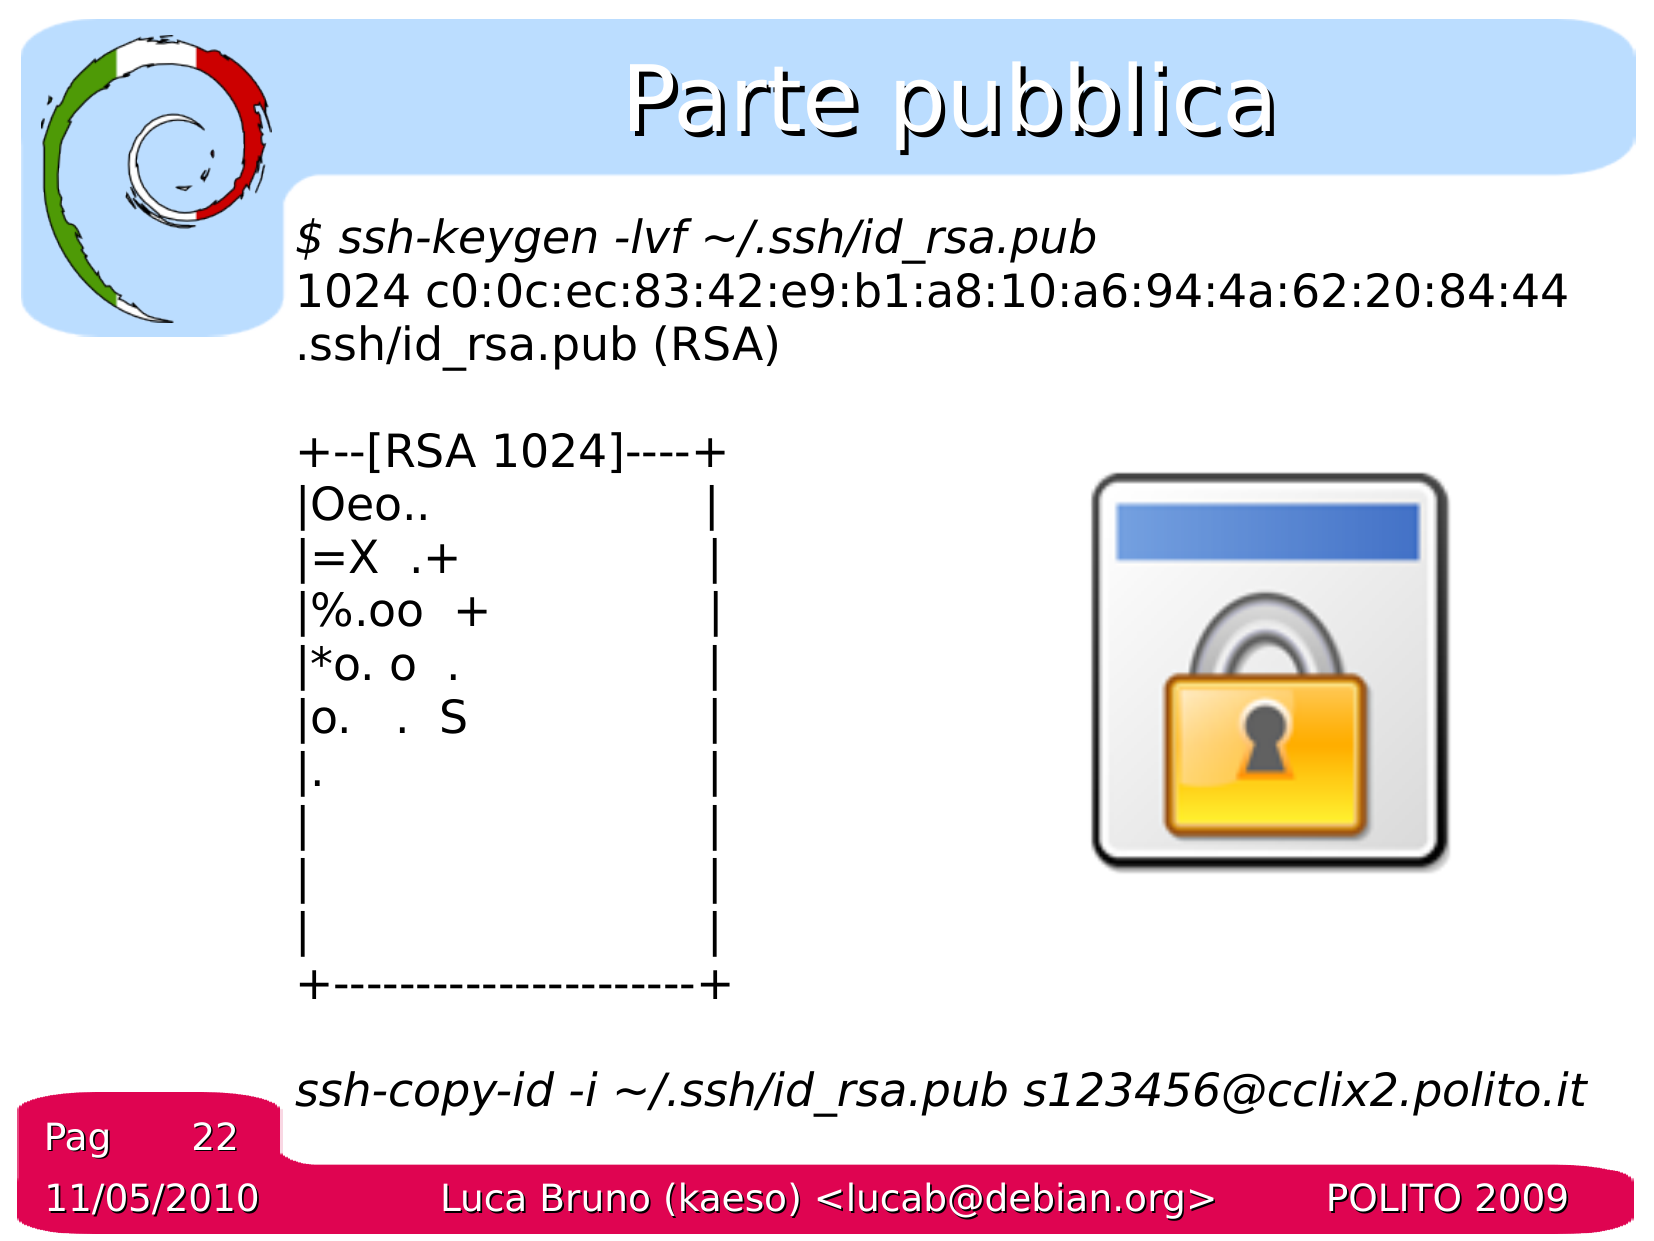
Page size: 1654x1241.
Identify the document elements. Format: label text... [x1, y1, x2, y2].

picture [284, 1092, 1634, 1234]
picture [21, 19, 1636, 337]
picture [1053, 457, 1482, 885]
subtitle $ ssh-keygen -lvf ~/.ssh/id_rsa.pub 1024 c0:0c:ec:83:42:e9:b1:a8:10:a6:94:4a:62:20:84:44 .ssh/id_rsa.pub (RSA) +--[RSA 1024]----+ |Oeo.. | |=X .+ | |%.oo + | |*o. o . | |o. . S | |. | | | | | | | +----------------------+ ssh-copy-id -i ~/.ssh/id_rsa.pub s123456@cclix2.polito.it [295, 206, 1625, 1122]
text_box Pag <numero> [29, 1108, 415, 1182]
text_box Luca Bruno (kaeso) <lucab@debian.org> POLITO 2009 [425, 1169, 1585, 1241]
text_box 11/05/2010 [29, 1182, 284, 1241]
picture [17, 1092, 295, 1234]
title Parte pubblica [265, 3, 1636, 196]
